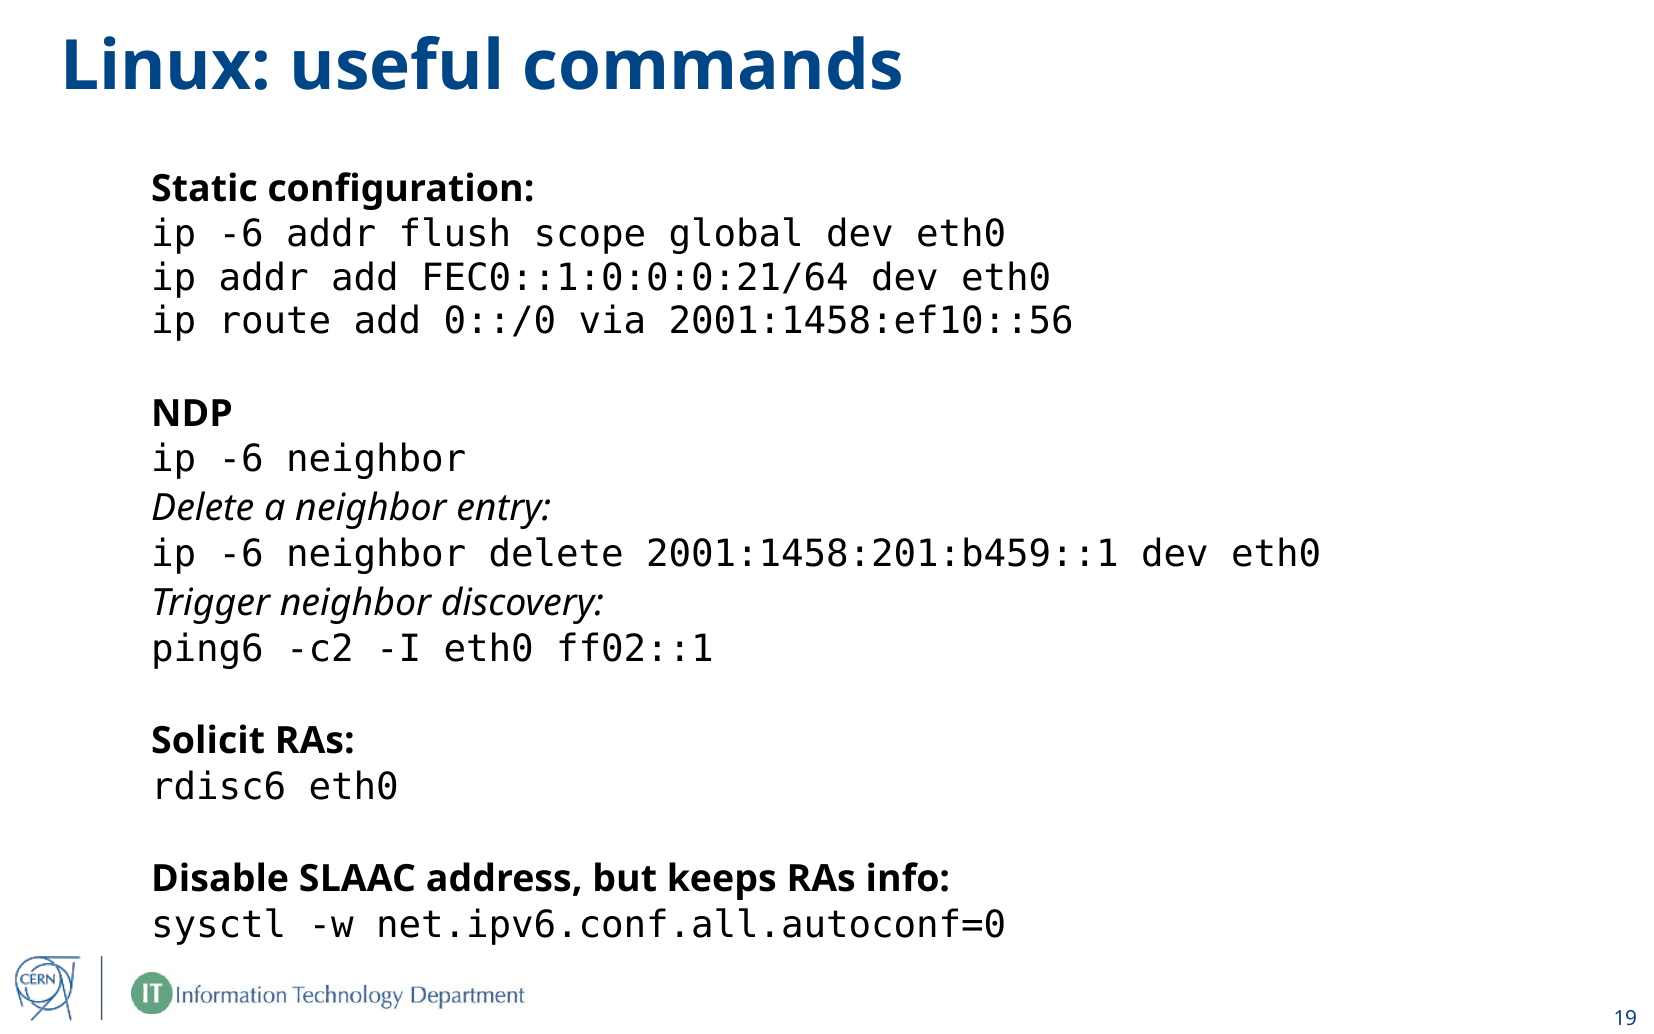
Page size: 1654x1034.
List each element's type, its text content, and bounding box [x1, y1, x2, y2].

text_box Static configuration: ip -6 addr flush scope global dev eth0 ip addr add FEC0::1:0:0:0:21/64 dev eth0 ip route add 0::/0 via 2001:1458:ef10::56 NDP ip -6 neighbor Delete a neighbor entry: ip -6 neighbor delete 2001:1458:201:b459::1 dev eth0 Trigger neighbor discovery: ping6 -c2 -I eth0 ff02::1 Solicit RAs: rdisc6 eth0 Disable SLAAC address, but keeps RAs info: sysctl -w net.ipv6.conf.all.autoconf=0 [136, 153, 1527, 1034]
picture [131, 972, 136, 1014]
picture [16, 985, 64, 1032]
picture [17, 985, 59, 1001]
title Linux: useful commands [60, 0, 1528, 138]
